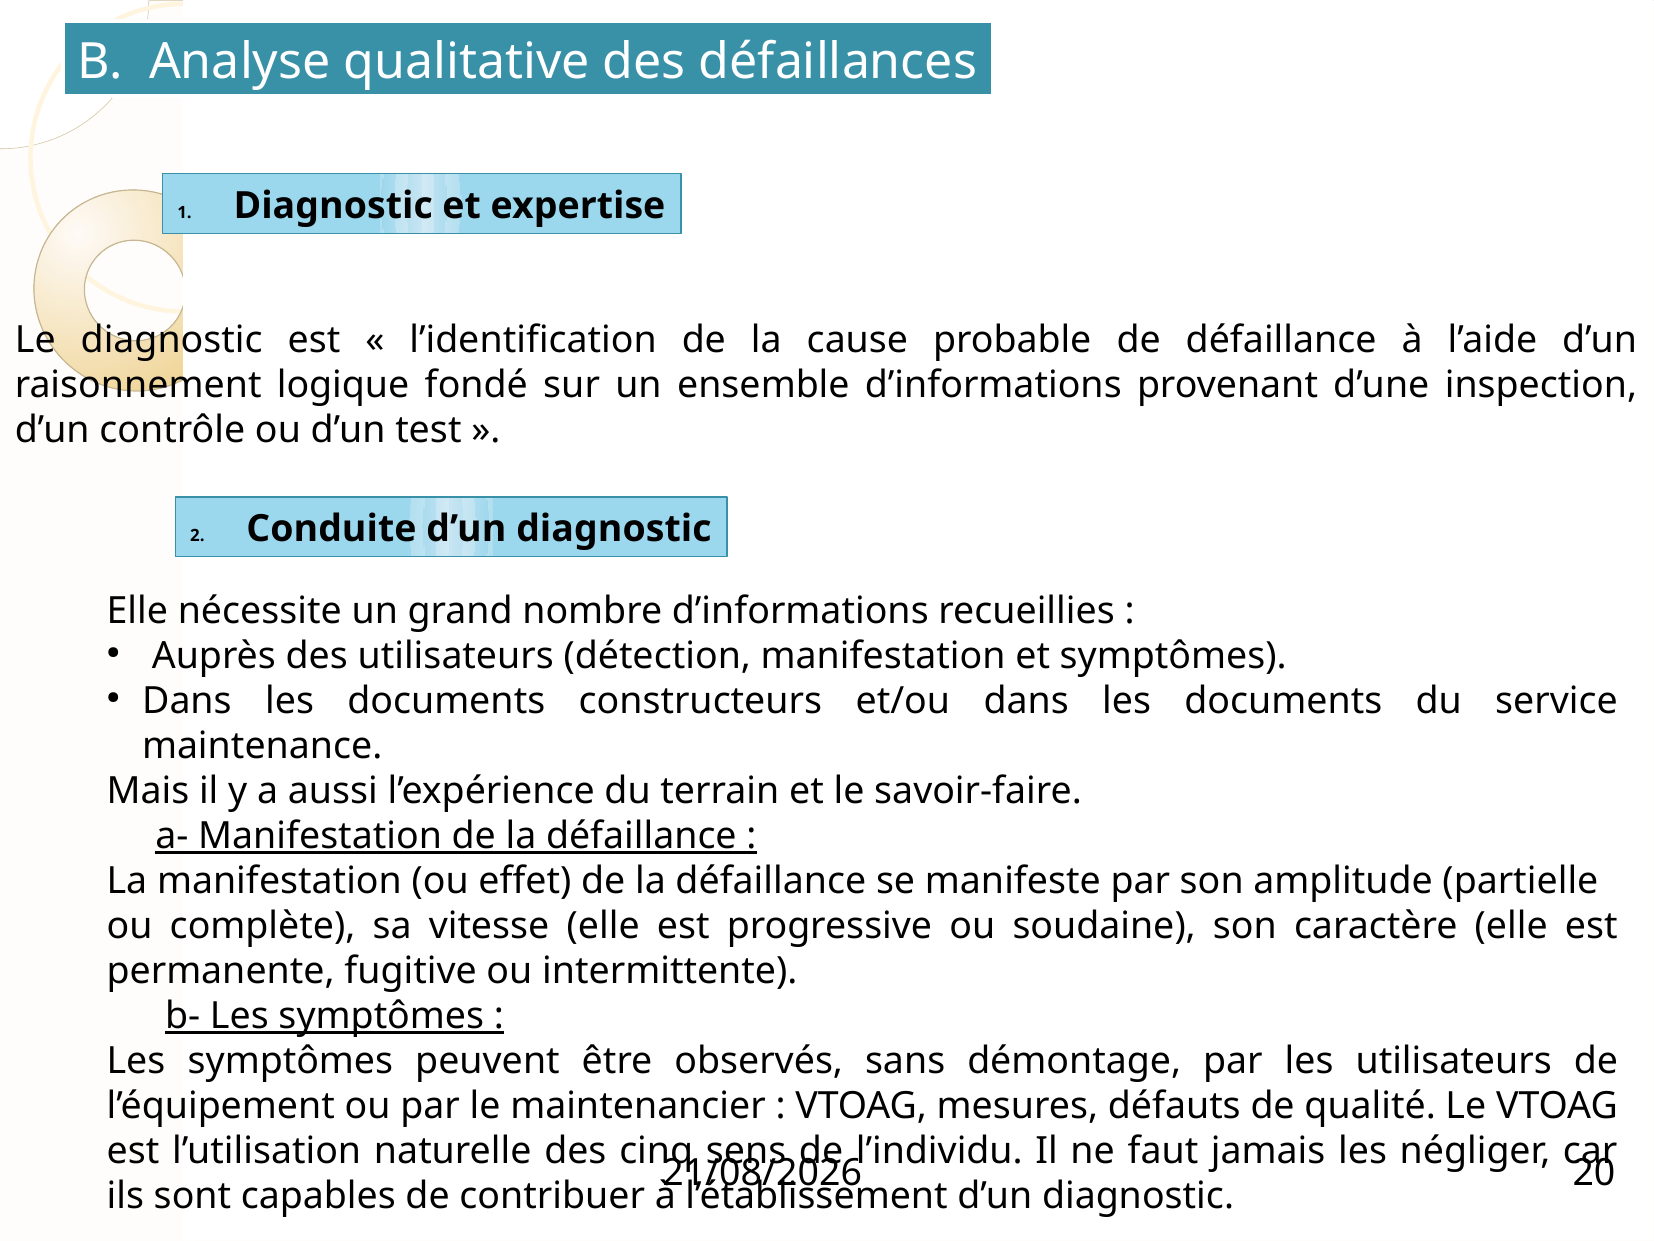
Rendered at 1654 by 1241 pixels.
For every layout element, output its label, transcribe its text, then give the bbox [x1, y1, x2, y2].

text_box B. Analyse qualitative des défaillances [63, 21, 993, 96]
slide_number <numéro> [1557, 1140, 1641, 1227]
text_box Elle nécessite un grand nombre d’informations recueillies : Auprès des utilisateurs (détection, manifestation et symptômes). Dans les documents constructeurs et/ou dans les documents du service maintenance. Mais il y a aussi l’expérience du terrain et le savoir-faire. a- Manifestation de la défaillance : La manifestation (ou effet) de la défaillance se manifeste par son amplitude (partielle ou complète), sa vitesse (elle est progressive ou soudaine), son caractère (elle est permanente, fugitive ou intermittente). b- Les symptômes : Les symptômes peuvent être observés, sans démontage, par les utilisateurs de l’équipement ou par le maintenancier : VTOAG, mesures, défauts de qualité. Le VTOAG est l’utilisation naturelle des cinq sens de l’individu. Il ne faut jamais les négliger, car ils sont capables de contribuer à l’établissement d’un diagnostic. [91, 578, 1634, 1224]
text_box Conduite d’un diagnostic [175, 496, 728, 557]
text_box Diagnostic et expertise [162, 173, 681, 234]
text_box Le diagnostic est « l’identification de la cause probable de défaillance à l’aide d’un raisonnement logique fondé sur un ensemble d’informations provenant d’une inspection, d’un contrôle ou d’un test ». [0, 307, 1654, 458]
